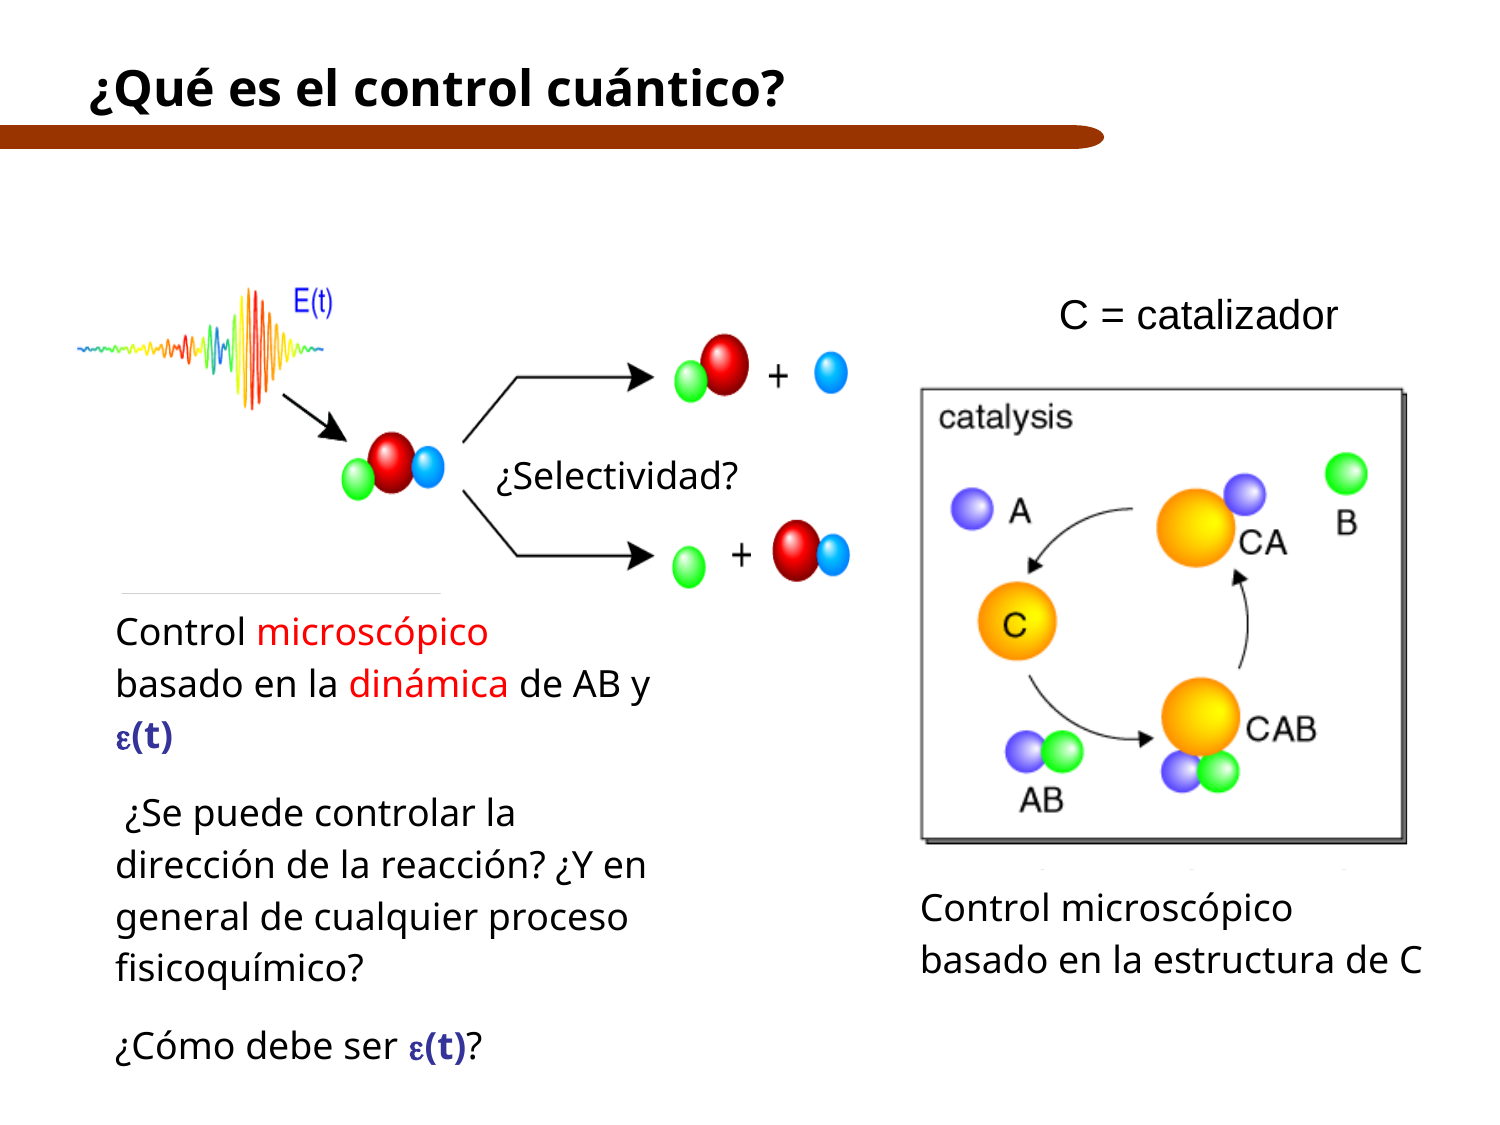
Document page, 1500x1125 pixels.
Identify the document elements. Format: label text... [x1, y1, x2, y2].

text_box ¿Selectividad? [481, 437, 754, 505]
text_box Control microscópico basado en la dinámica de AB y (t) ¿Se puede controlar la dirección de la reacción? ¿Y en general de cualquier proceso fisicoquímico? ¿Cómo debe ser (t)? [100, 593, 702, 1075]
text_box [64, 243, 1433, 935]
picture [71, 252, 887, 782]
picture [832, 258, 1408, 910]
text_box Control microscópico basado en la estructura de C [905, 869, 1449, 989]
title ¿Qué es el control cuántico? [74, 30, 1447, 143]
text_box C = catalizador [1044, 280, 1354, 346]
